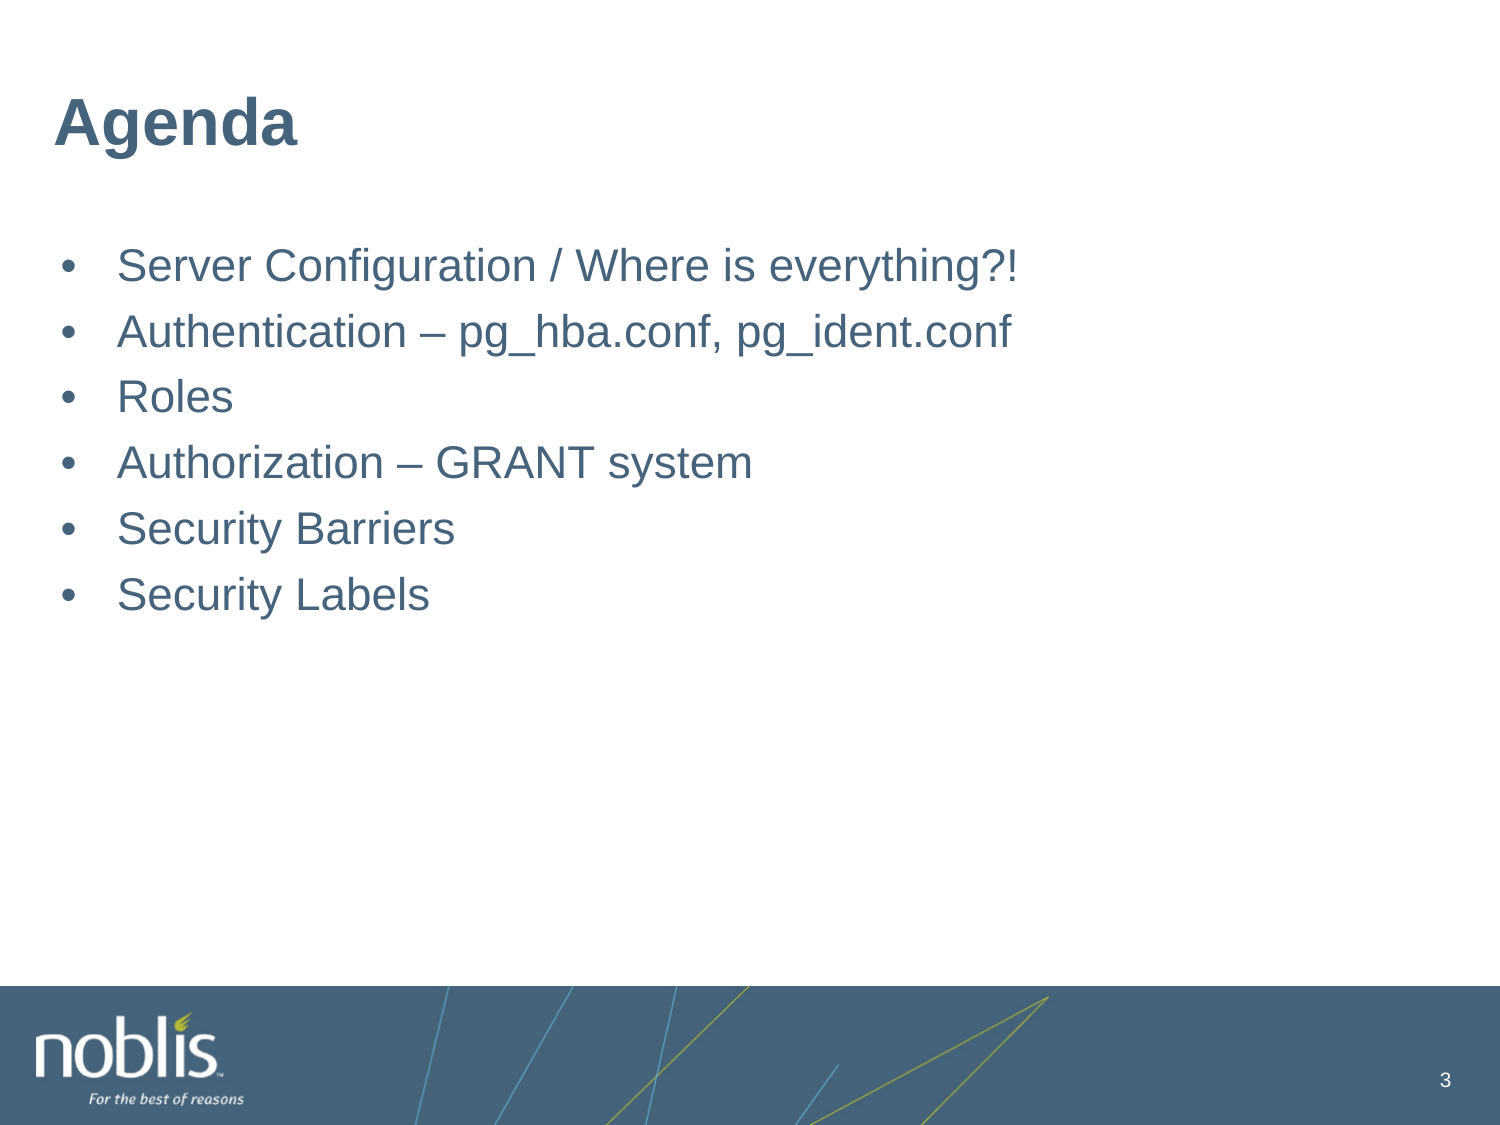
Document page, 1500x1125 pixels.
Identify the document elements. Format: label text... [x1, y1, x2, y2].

picture [0, 986, 1500, 1125]
title Agenda [53, 38, 1438, 211]
list Server Configuration / Where is everything?! Authentication – pg_hba.conf, pg_ident.conf Roles Authorization – GRANT system Security Barriers Security Labels [60, 239, 1437, 944]
